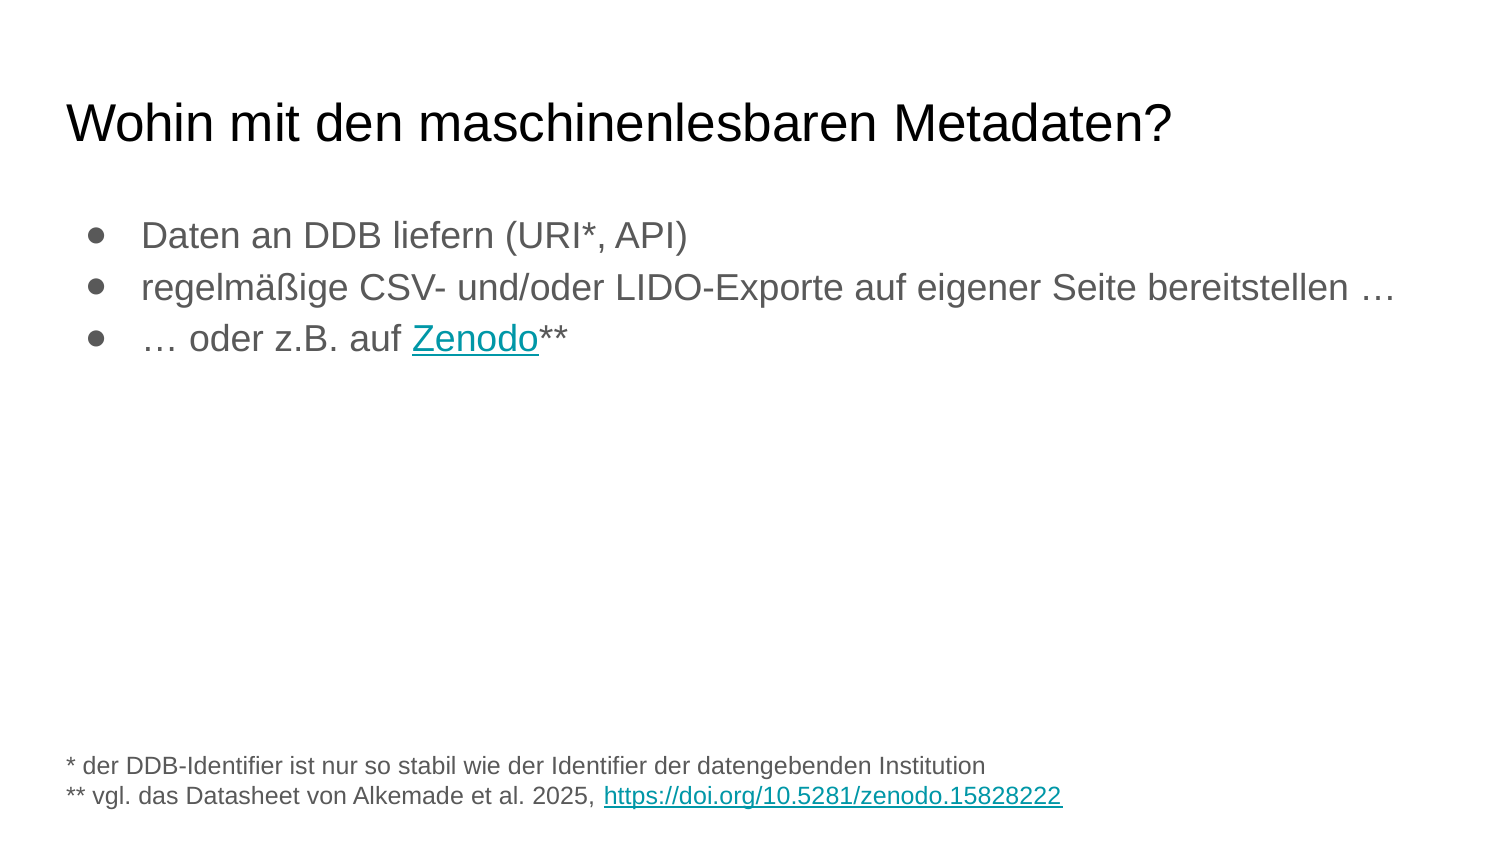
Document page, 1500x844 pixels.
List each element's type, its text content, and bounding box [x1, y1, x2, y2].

title Wohin mit den maschinenlesbaren Metadaten? [51, 72, 1449, 167]
list Daten an DDB liefern (URI*, API) regelmäßige CSV- und/oder LIDO-Exporte auf eigener Seite bereitstellen … … oder z.B. auf Zenodo** [51, 189, 1449, 654]
list * der DDB-Identifier ist nur so stabil wie der Identifier der datengebenden Institution ** vgl. das Datasheet von Alkemade et al. 2025, https://doi.org/10.5281/zenodo.15828222 [51, 660, 1449, 826]
